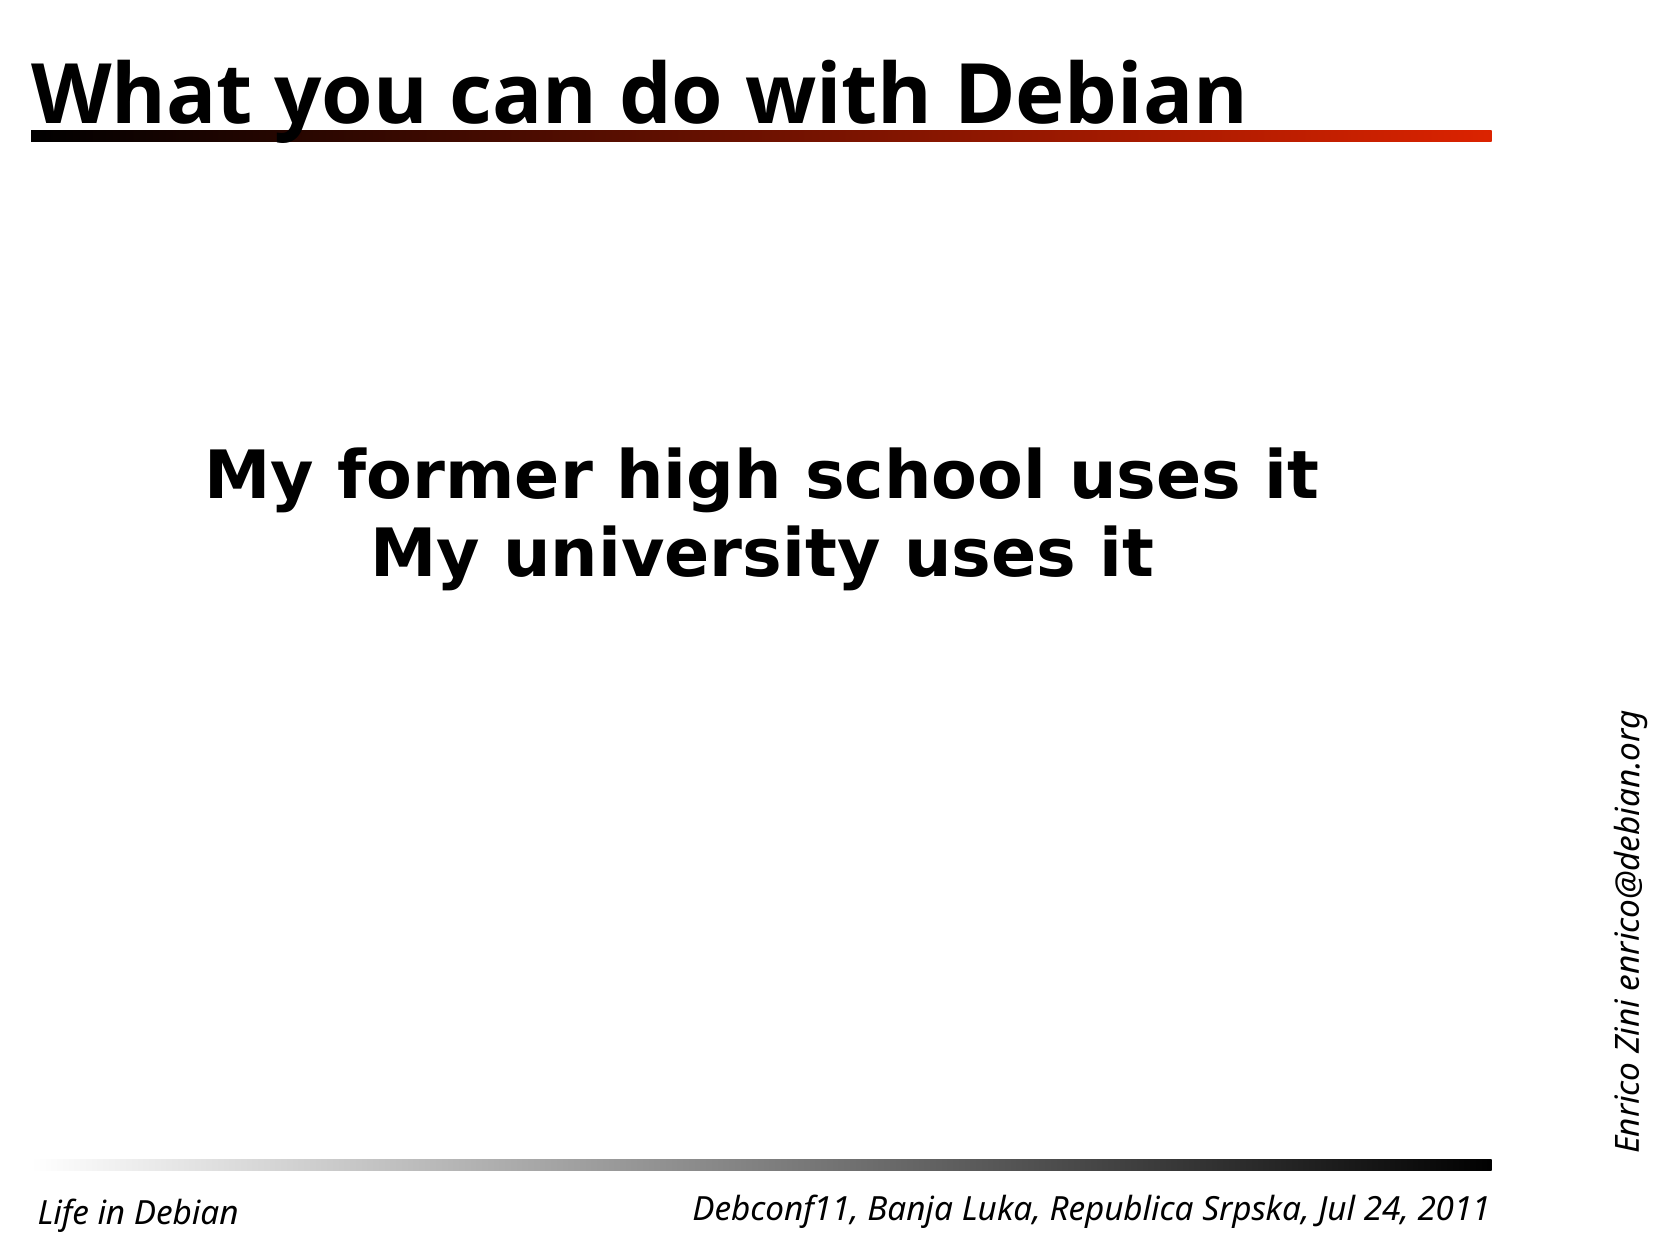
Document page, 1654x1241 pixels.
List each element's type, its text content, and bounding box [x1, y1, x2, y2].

text_box What you can do with Debian [31, 34, 1438, 168]
text_box My former high school uses it My university uses it [30, 436, 1495, 593]
